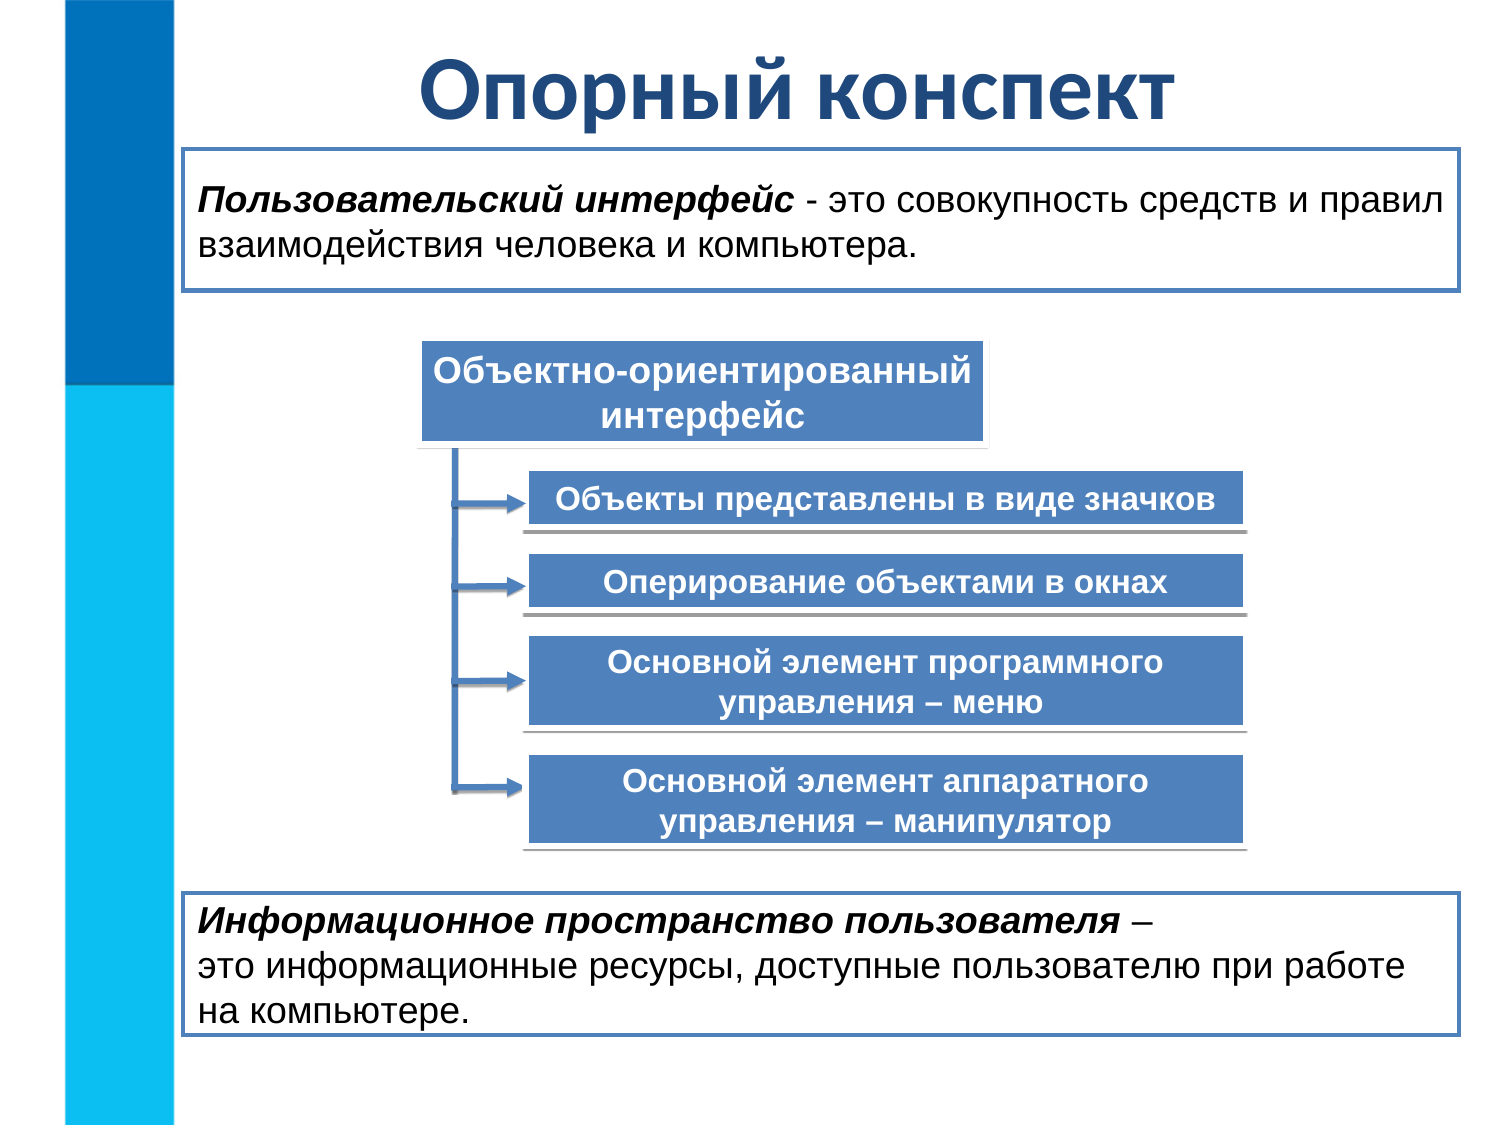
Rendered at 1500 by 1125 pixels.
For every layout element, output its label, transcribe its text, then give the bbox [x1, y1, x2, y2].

picture [0, 0, 1500, 1125]
text_box Объектно-ориентированный интерфейс [419, 337, 987, 445]
text_box Основной элемент программного управления – меню [525, 633, 1247, 728]
text_box Оперирование объектами в окнах [525, 550, 1247, 610]
text_box Объекты представлены в виде значков [525, 467, 1247, 528]
text_box Информационное пространство пользователя – это информационные ресурсы, доступные пользователю при работе на компьютере. [183, 893, 1459, 1035]
text_box Пользовательский интерфейс - это совокупность средств и правил взаимодействия человека и компьютера. [183, 148, 1459, 291]
text_box Основной элемент аппаратного управления – манипулятор [525, 751, 1247, 847]
text_box Опорный конспект [171, 30, 1425, 135]
